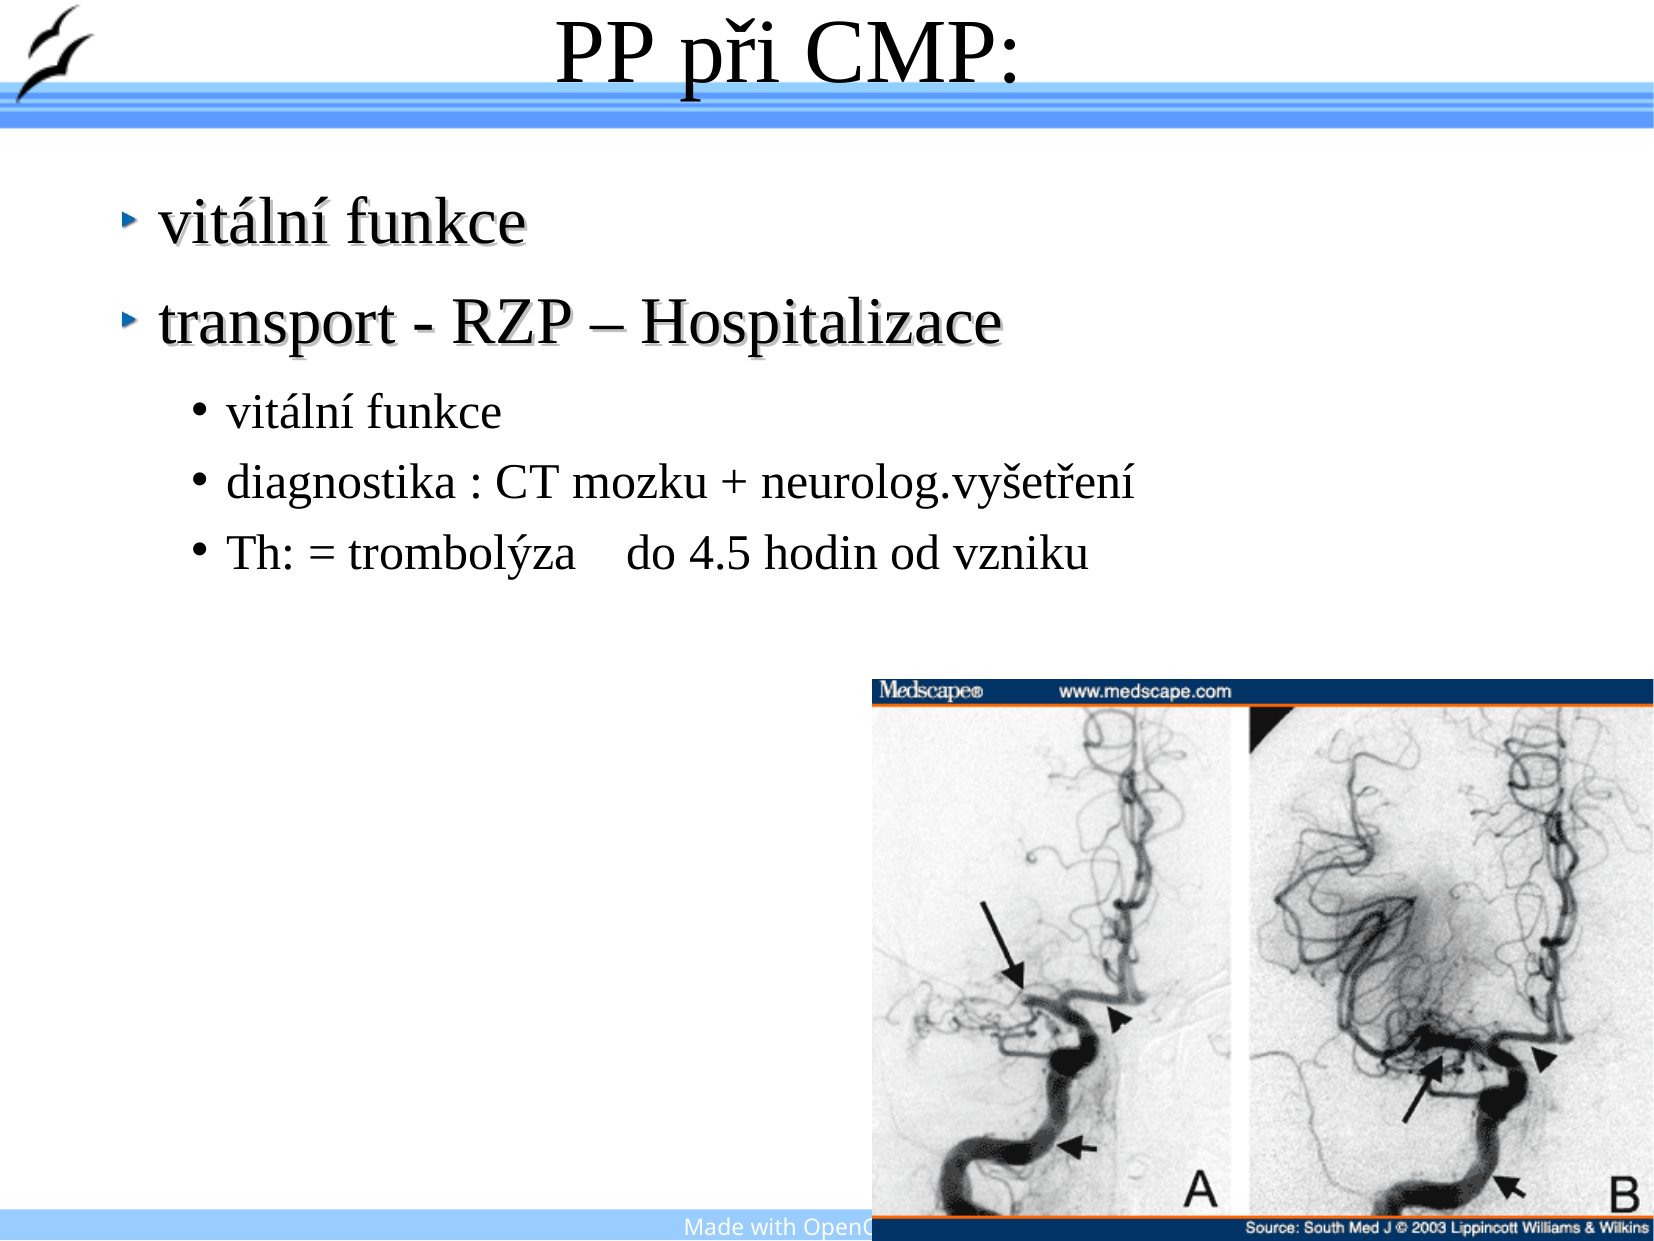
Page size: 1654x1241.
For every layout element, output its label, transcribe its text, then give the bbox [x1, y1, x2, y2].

picture [872, 679, 1654, 1241]
picture [0, 0, 1654, 133]
list vitální funkce transport - RZP – Hospitalizace vitální funkce diagnostika : CT mozku + neurolog.vyšetření Th: = trombolýza do 4.5 hodin od vzniku [120, 186, 1534, 1195]
title PP při CMP: [94, 0, 1507, 107]
